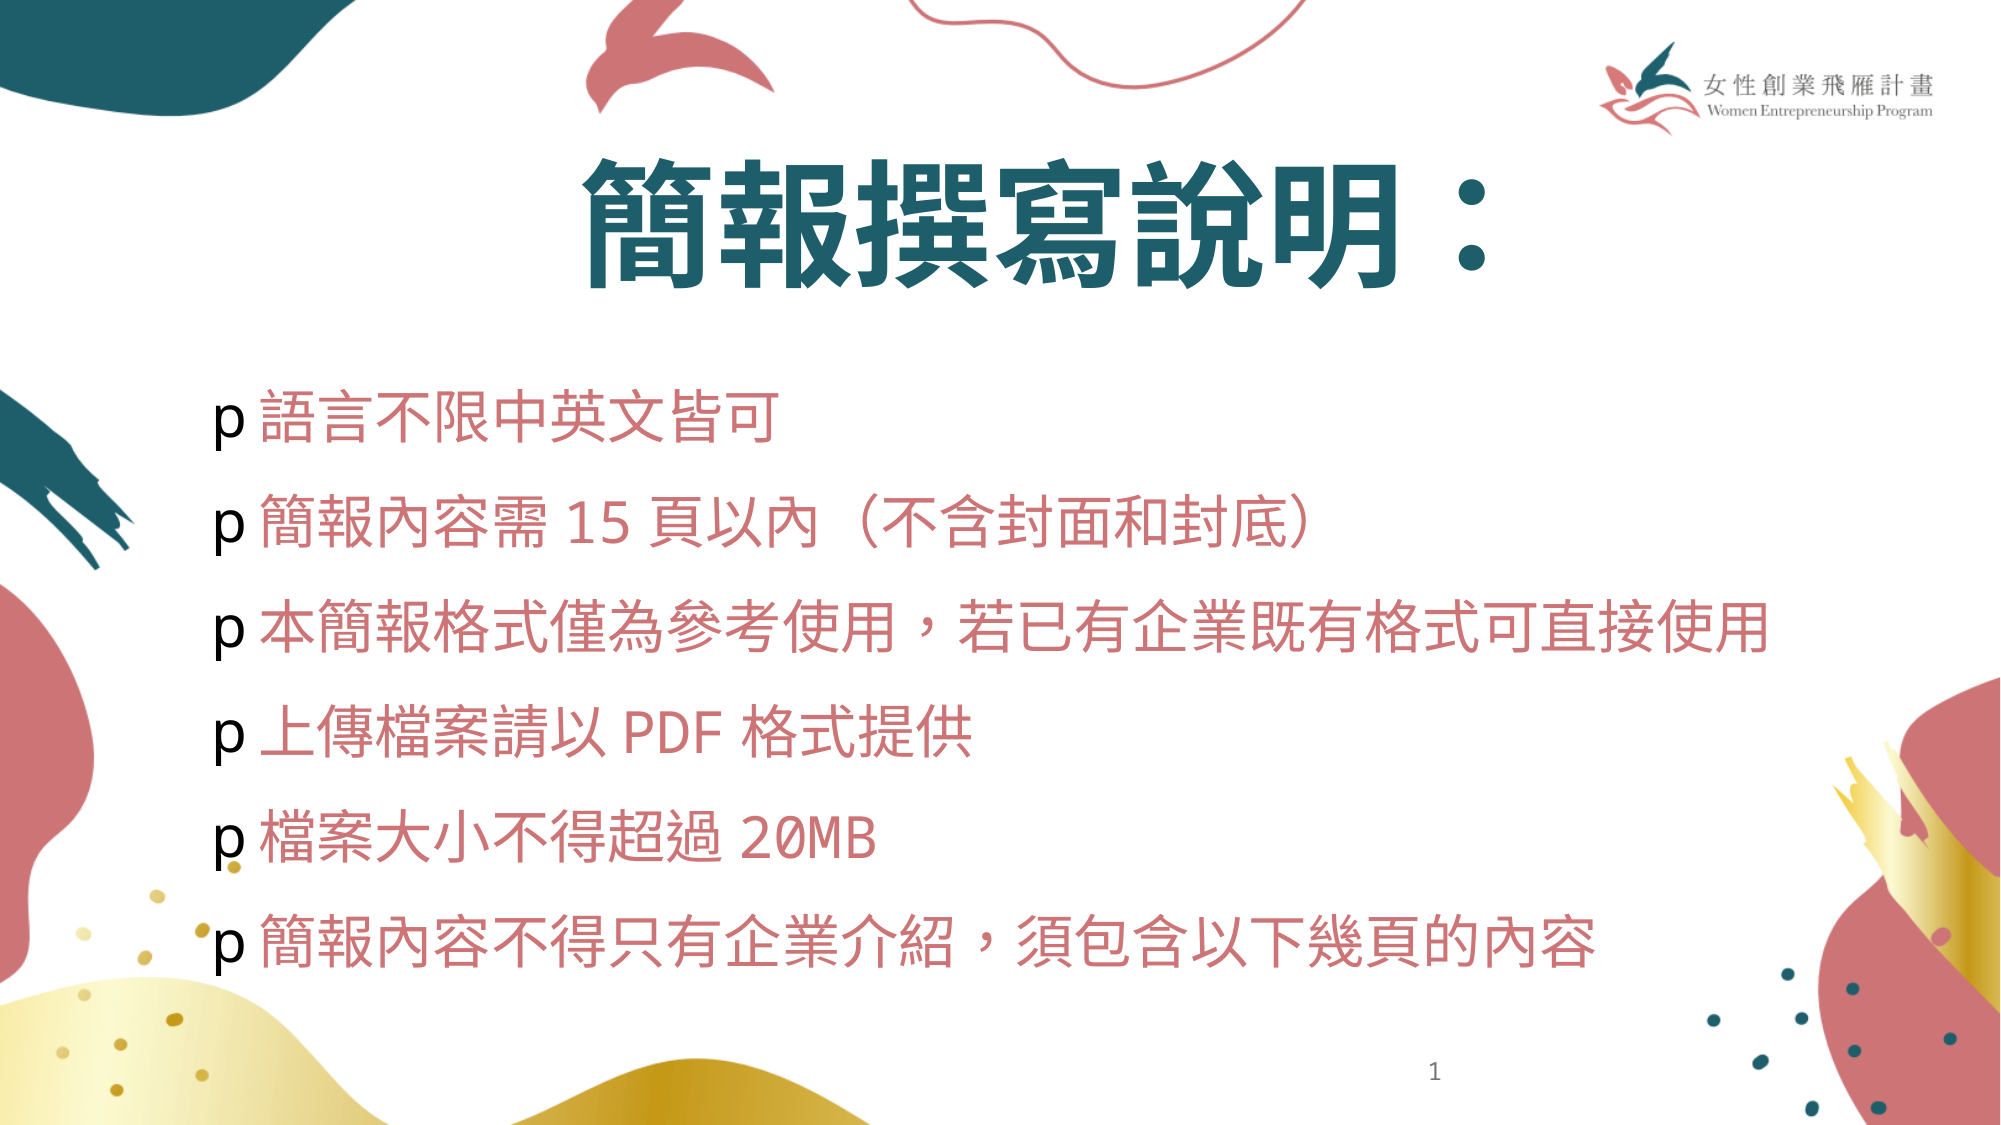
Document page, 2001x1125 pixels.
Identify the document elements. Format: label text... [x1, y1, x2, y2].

text_box 1 [1412, 1042, 1863, 1103]
text_box 語言不限中英文皆可 簡報內容需15頁以內（不含封面和封底） 本簡報格式僅為參考使用，若已有企業既有格式可直接使用 上傳檔案請以PDF格式提供 檔案大小不得超過20MB 簡報內容不得只有企業介紹，須包含以下幾頁的內容 [196, 337, 1811, 975]
text_box 簡報撰寫說明： [331, 131, 1789, 314]
